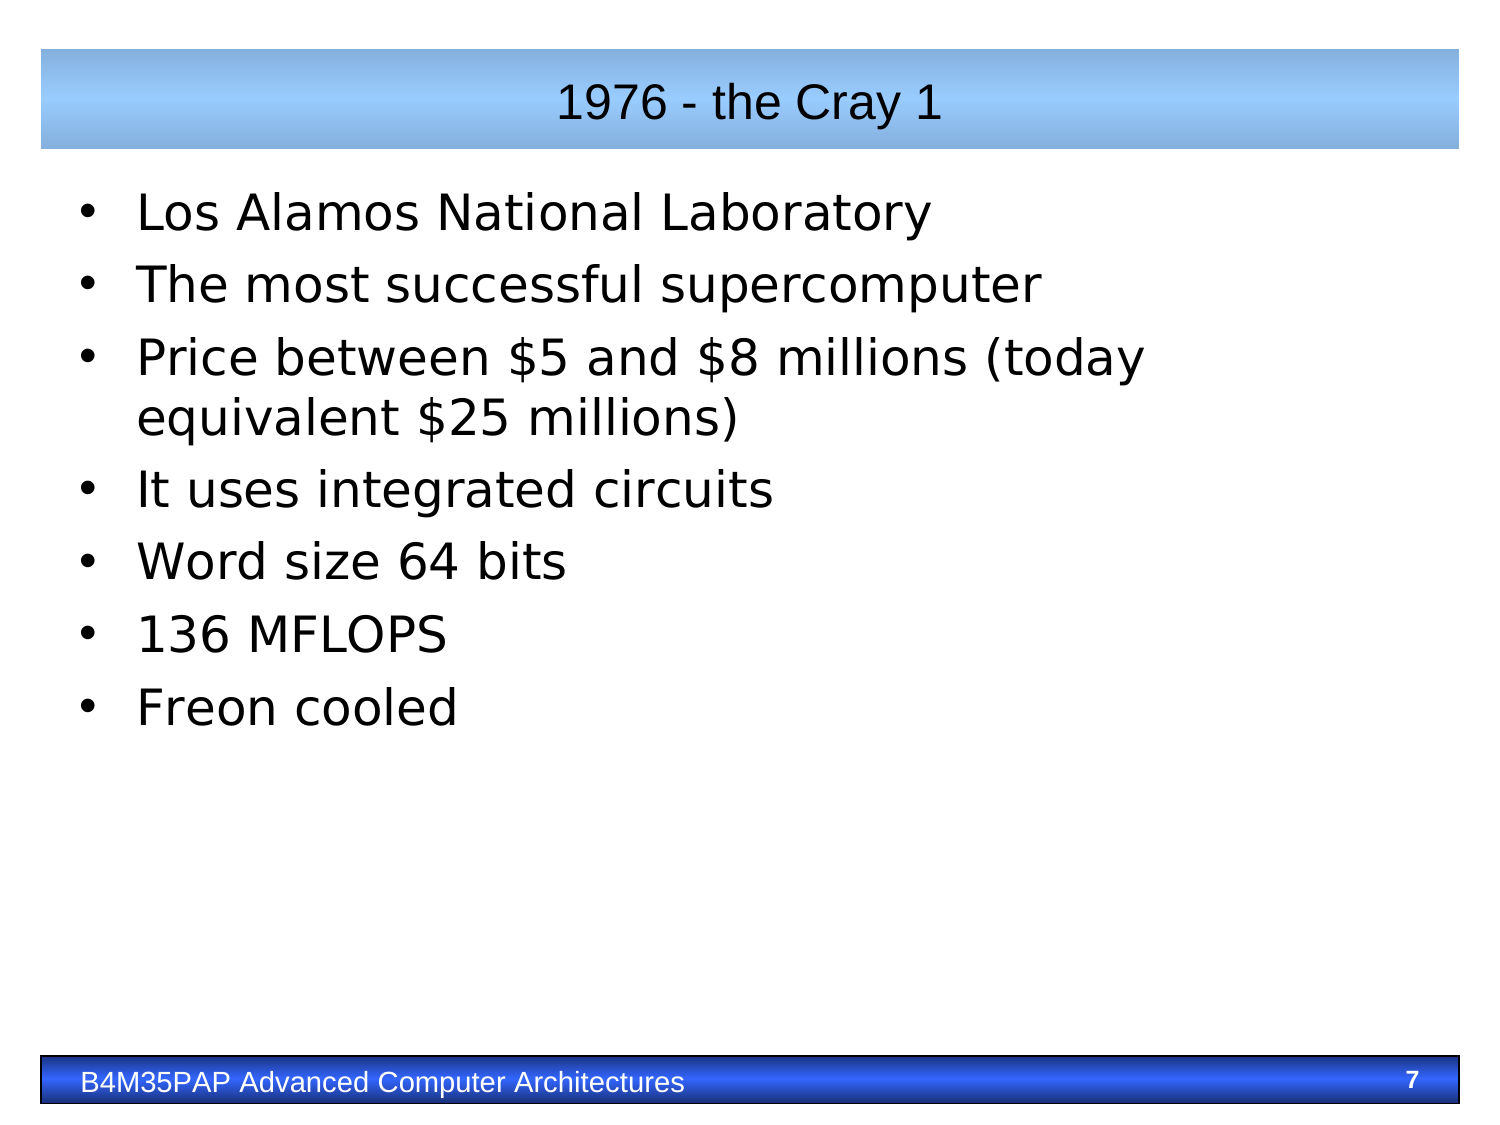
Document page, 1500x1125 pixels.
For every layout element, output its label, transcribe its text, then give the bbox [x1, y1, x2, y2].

list Los Alamos National Laboratory The most successful supercomputer Price between $5 and $8 millions (today equivalent $25 millions) It uses integrated circuits Word size 64 bits 136 MFLOPS Freon cooled [64, 172, 1436, 1000]
title 1976 - the Cray 1 [41, 49, 1459, 149]
